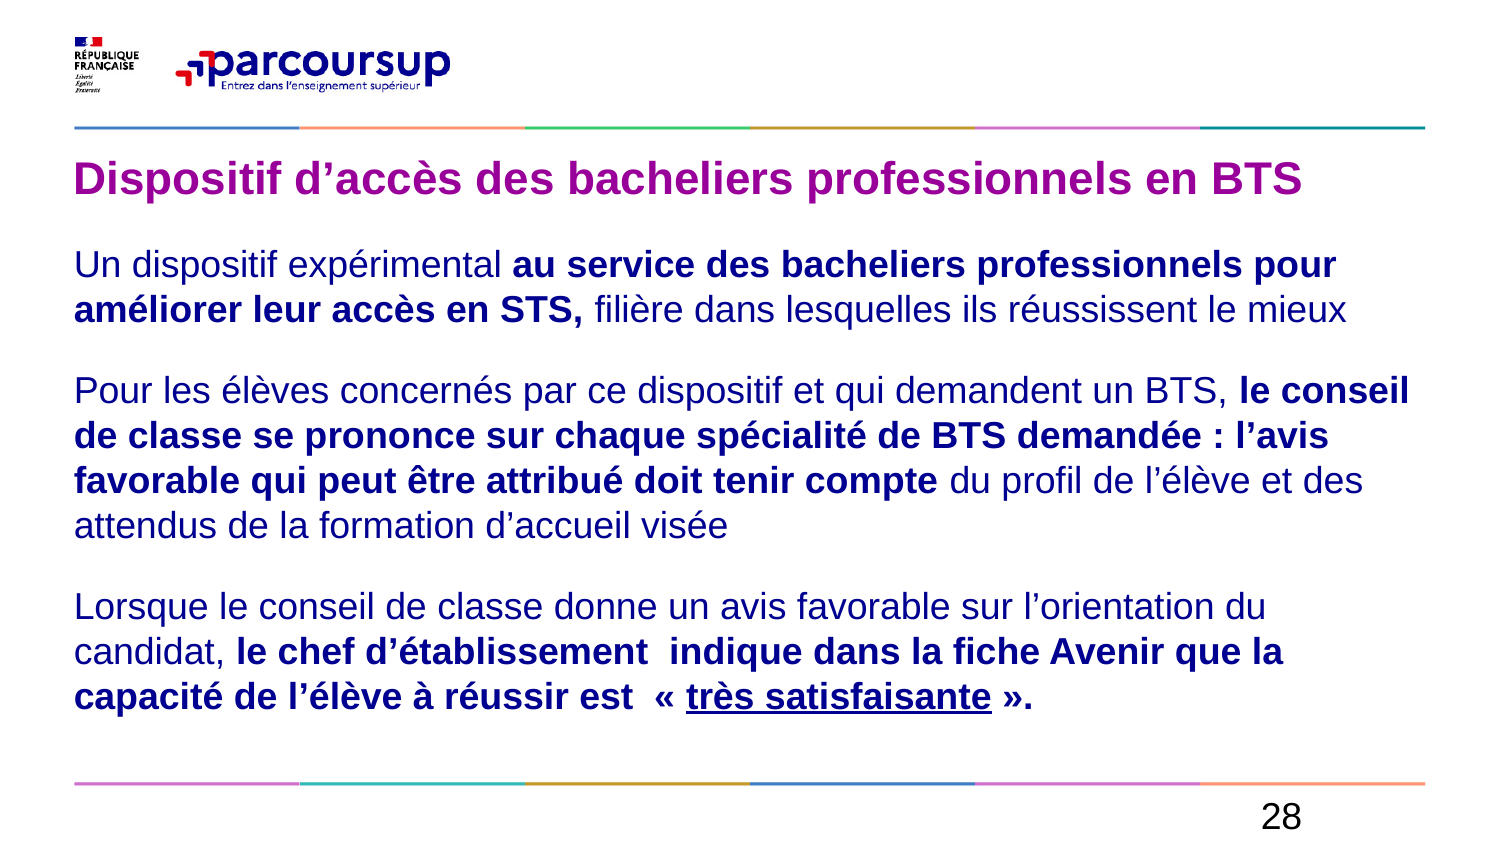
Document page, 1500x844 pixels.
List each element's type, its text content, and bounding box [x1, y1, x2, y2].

title Dispositif d’accès des bacheliers professionnels en BTS [59, 147, 1441, 232]
list Un dispositif expérimental au service des bacheliers professionnels pour améliorer leur accès en STS, filière dans lesquelles ils réussissent le mieux Pour les élèves concernés par ce dispositif et qui demandent un BTS, le conseil de classe se prononce sur chaque spécialité de BTS demandée : l’avis favorable qui peut être attribué doit tenir compte du profil de l’élève et des attendus de la formation d’accueil visée Lorsque le conseil de classe donne un avis favorable sur l’orientation du candidat, le chef d’établissement indique dans la fiche Avenir que la capacité de l’élève à réussir est « très satisfaisante ». [59, 232, 1441, 753]
text_box [1246, 784, 1438, 844]
